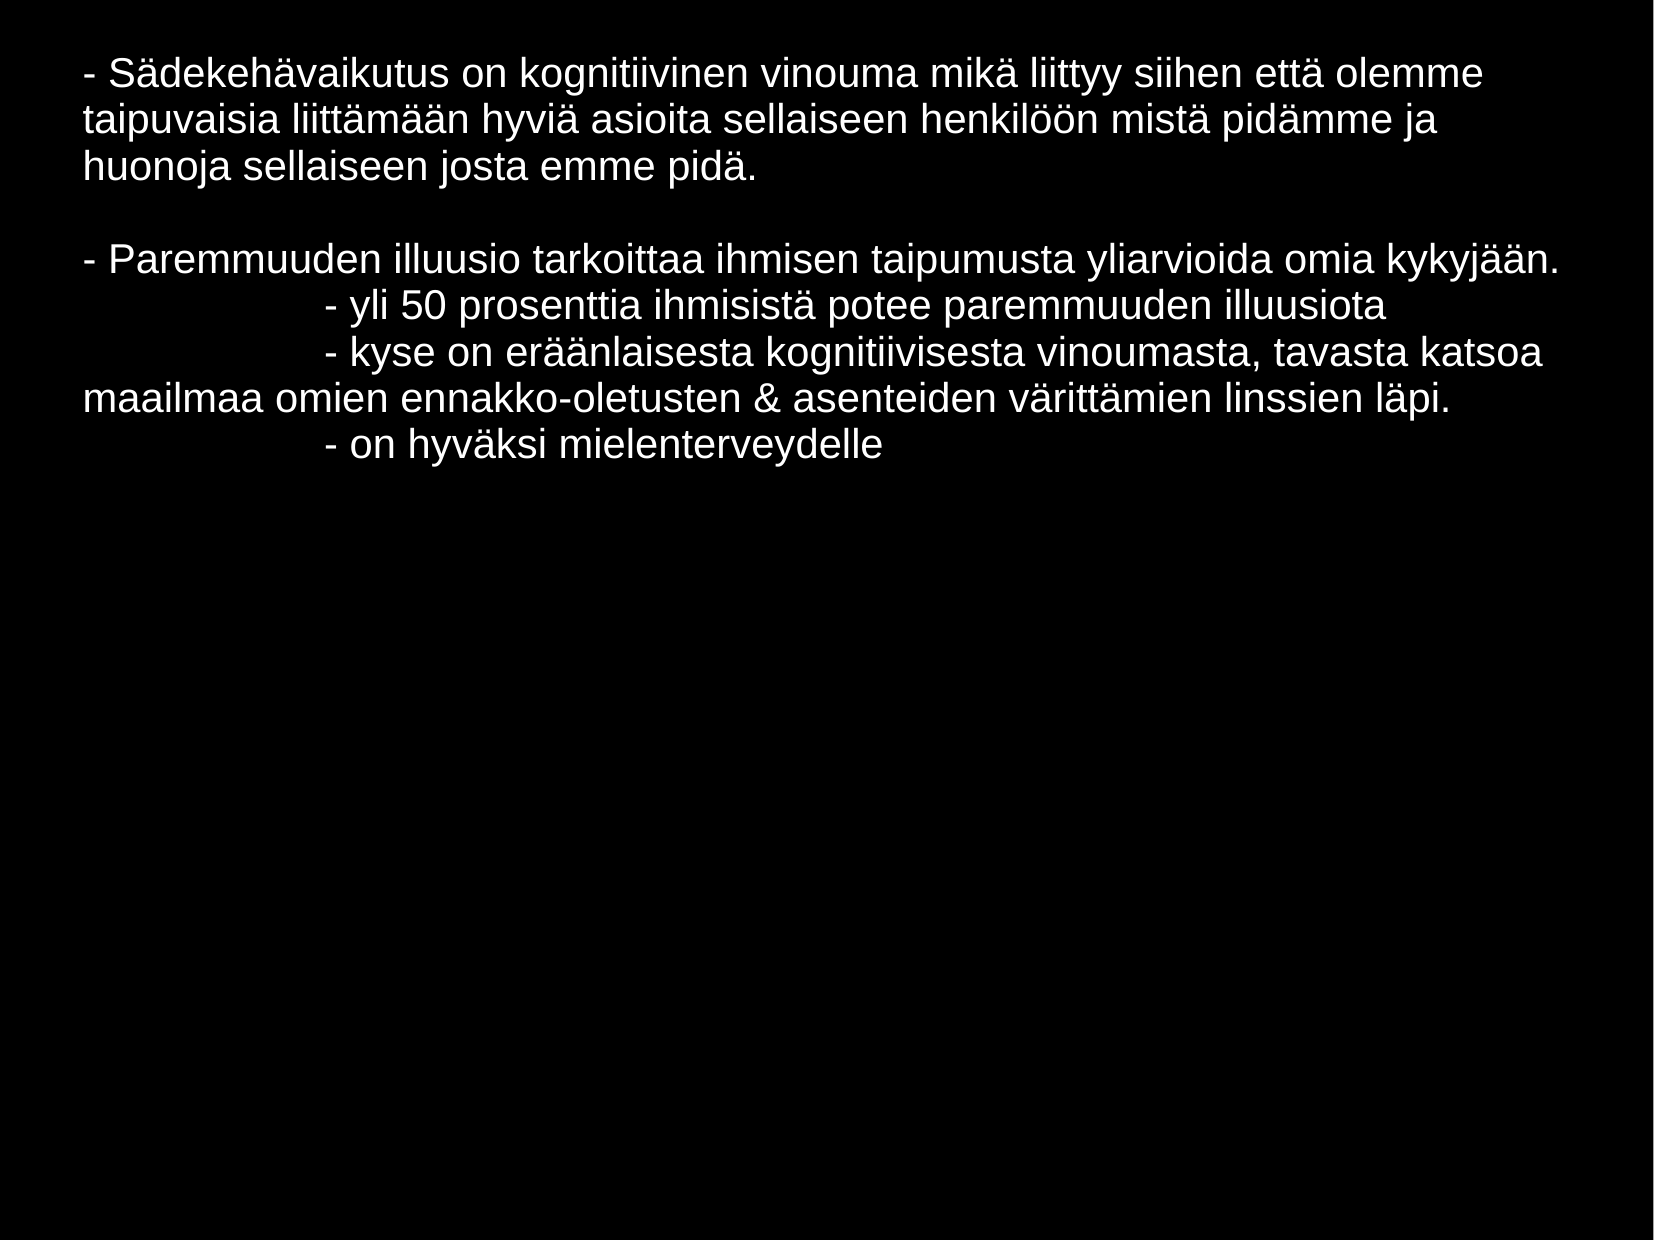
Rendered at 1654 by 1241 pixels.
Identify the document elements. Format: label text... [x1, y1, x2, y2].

subtitle - Sädekehävaikutus on kognitiivinen vinouma mikä liittyy siihen että olemme taipuvaisia liittämään hyviä asioita sellaiseen henkilöön mistä pidämme ja huonoja sellaiseen josta emme pidä. - Paremmuuden illuusio tarkoittaa ihmisen taipumusta yliarvioida omia kykyjään. - yli 50 prosenttia ihmisistä potee paremmuuden illuusiota - kyse on eräänlaisesta kognitiivisesta vinoumasta, tavasta katsoa maailmaa omien ennakko-oletusten & asenteiden värittämien linssien läpi. - on hyväksi mielenterveydelle [82, 49, 1571, 1010]
